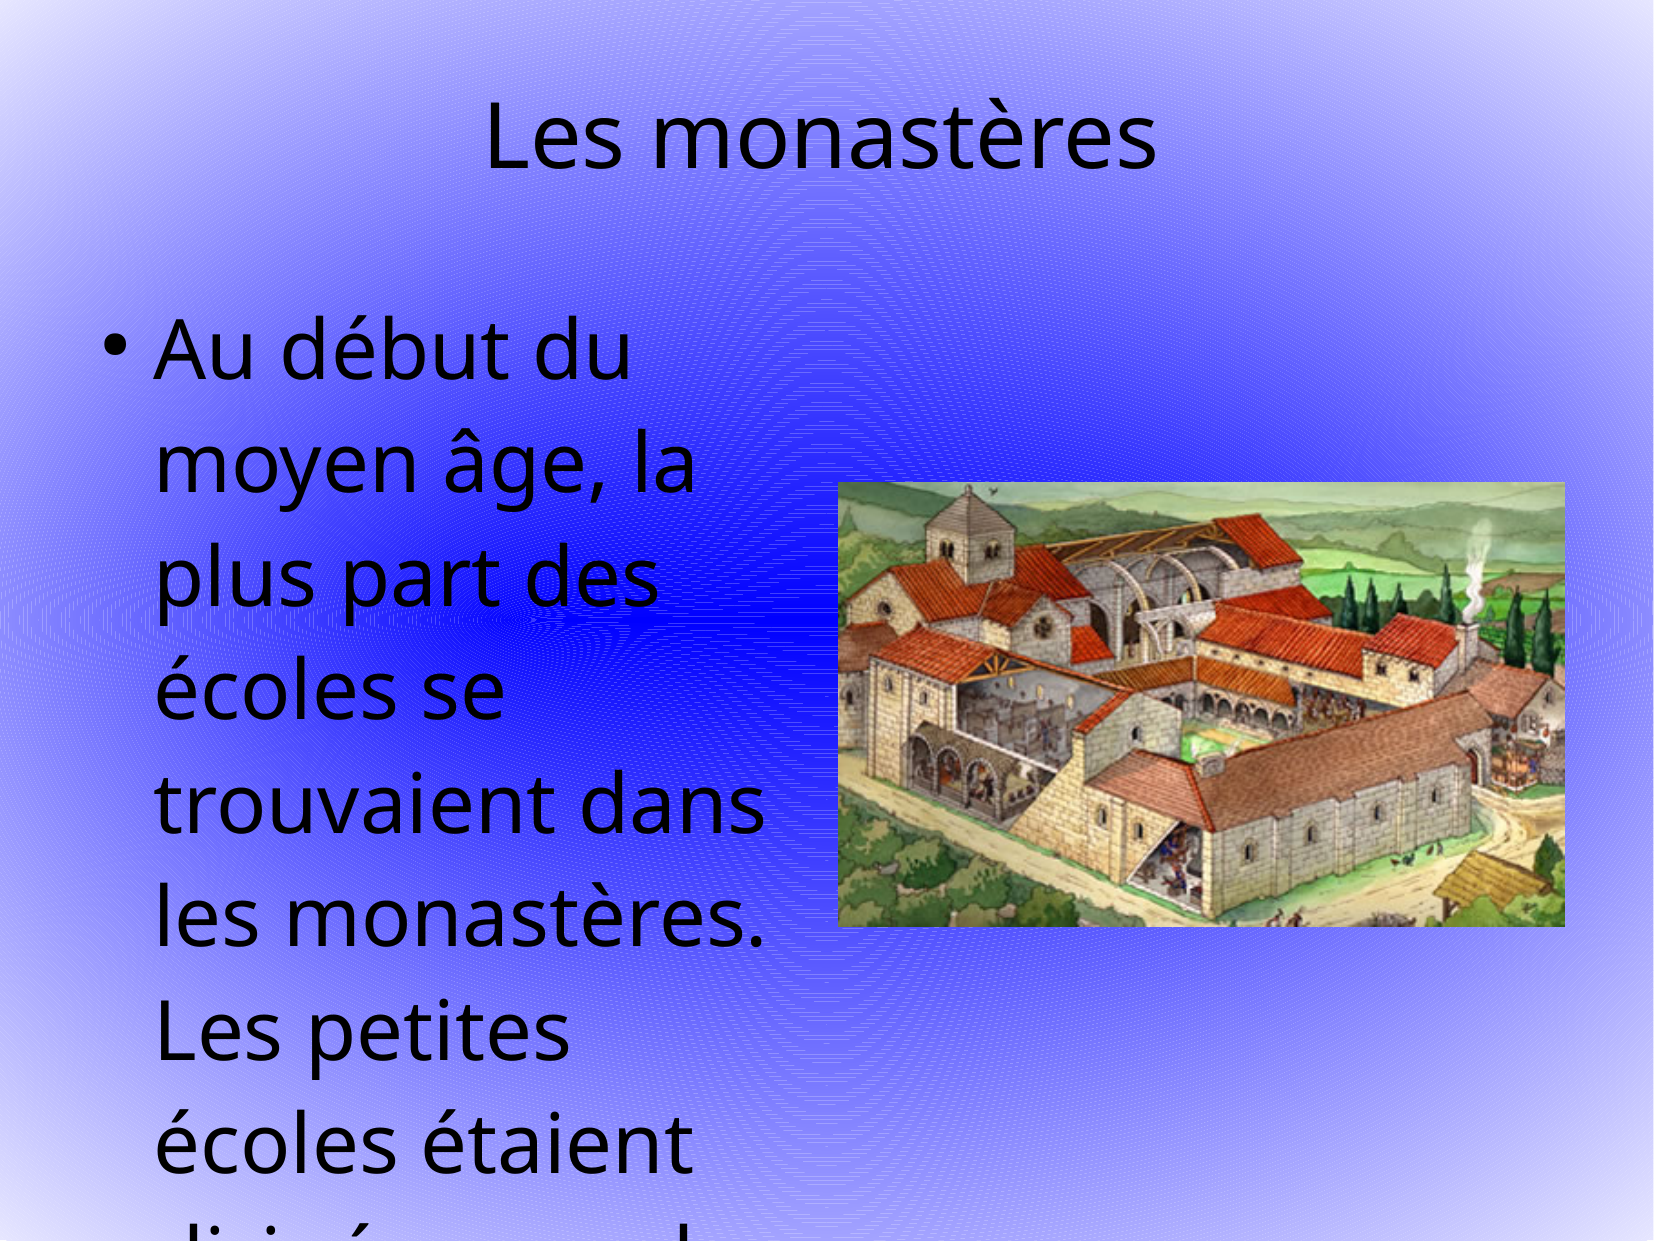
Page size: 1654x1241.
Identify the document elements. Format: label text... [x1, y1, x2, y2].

list Au début du moyen âge, la plus part des écoles se trouvaient dans les monastères. Les petites écoles étaient dirigées par des prêtres qui en principe enseignaient gratuitement. [82, 290, 809, 1110]
title Les monastères [76, 29, 1565, 237]
picture [838, 482, 1565, 927]
